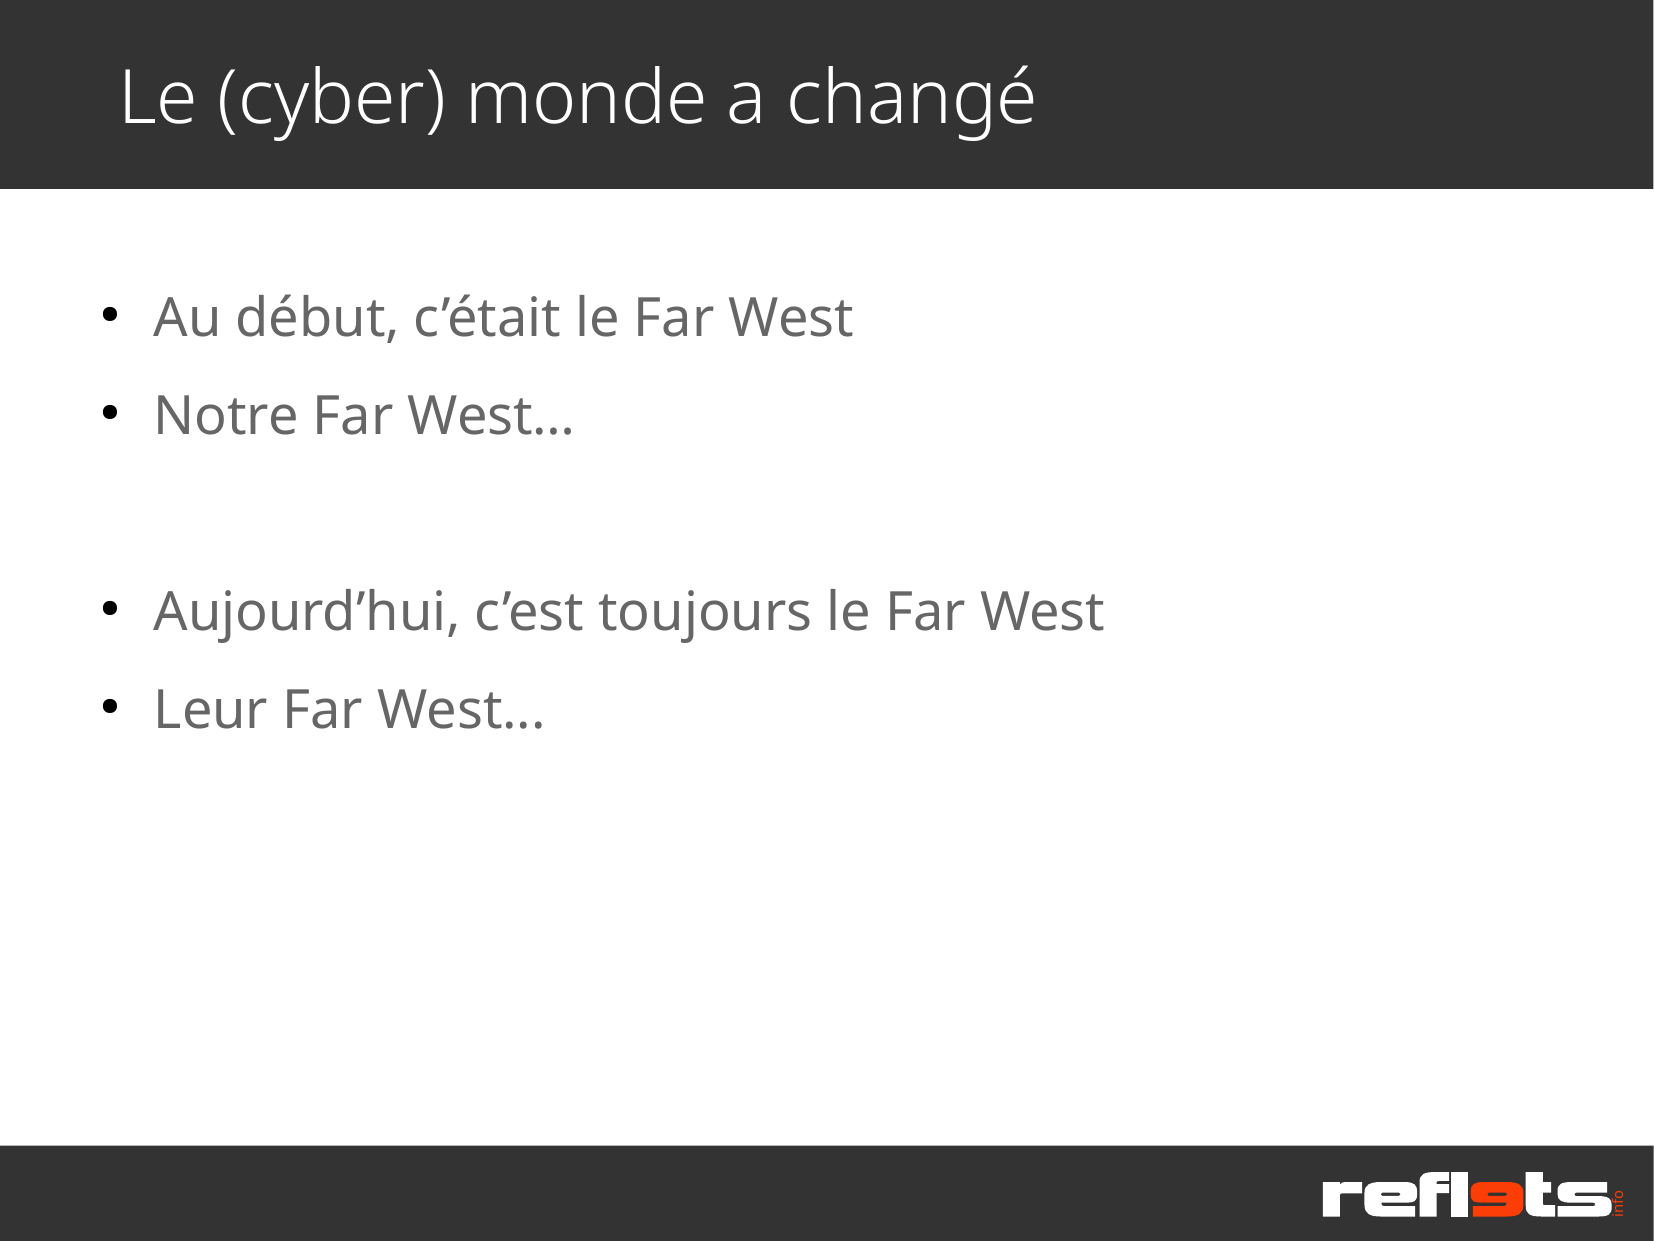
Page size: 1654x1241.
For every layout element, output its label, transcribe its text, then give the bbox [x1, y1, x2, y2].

list Au début, c’était le Far West Notre Far West… Aujourd’hui, c’est toujours le Far West Leur Far West... [82, 278, 1571, 999]
title Le (cyber) monde a changé [0, 0, 1654, 189]
